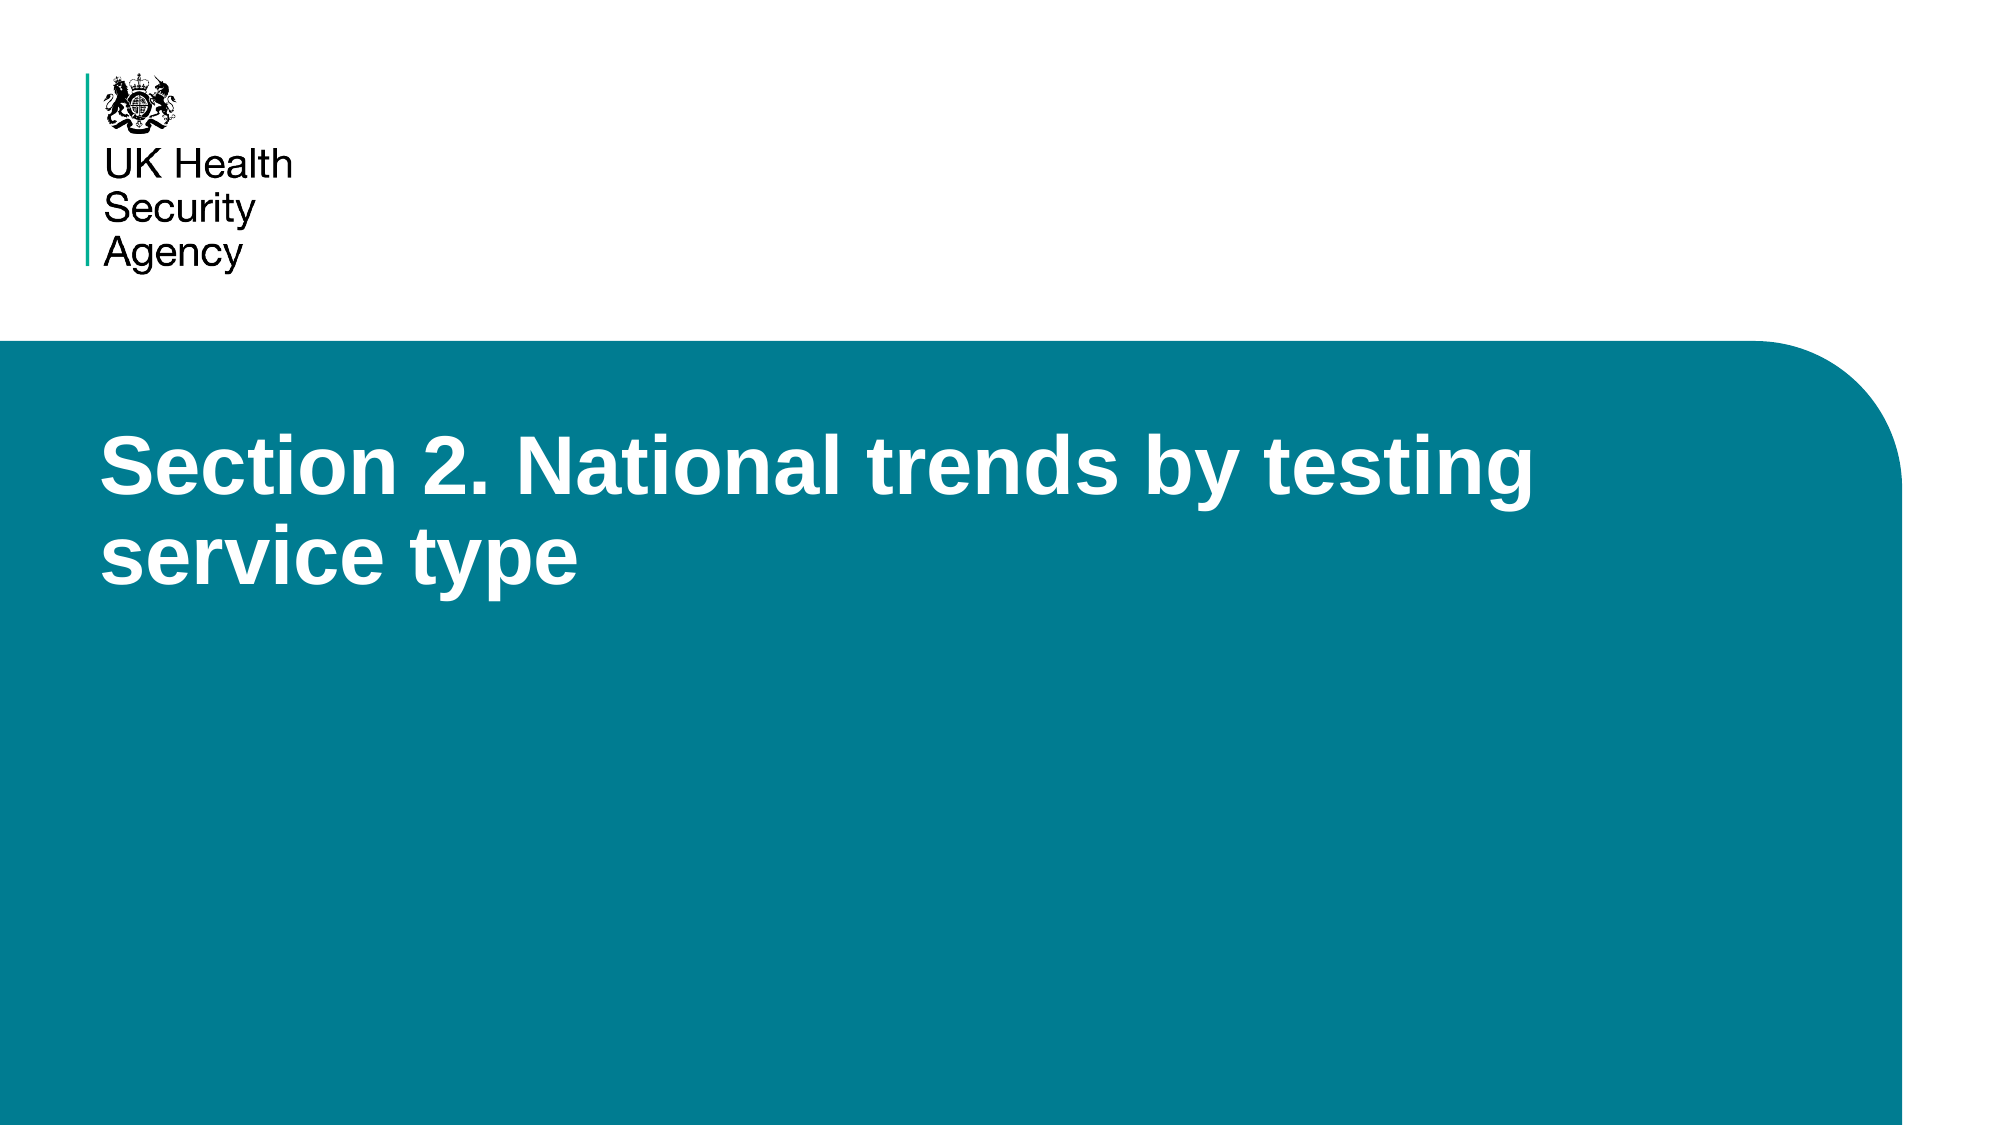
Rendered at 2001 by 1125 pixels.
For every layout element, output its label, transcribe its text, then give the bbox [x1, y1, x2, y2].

title Section 2. National trends by testing service type [84, 414, 1804, 807]
